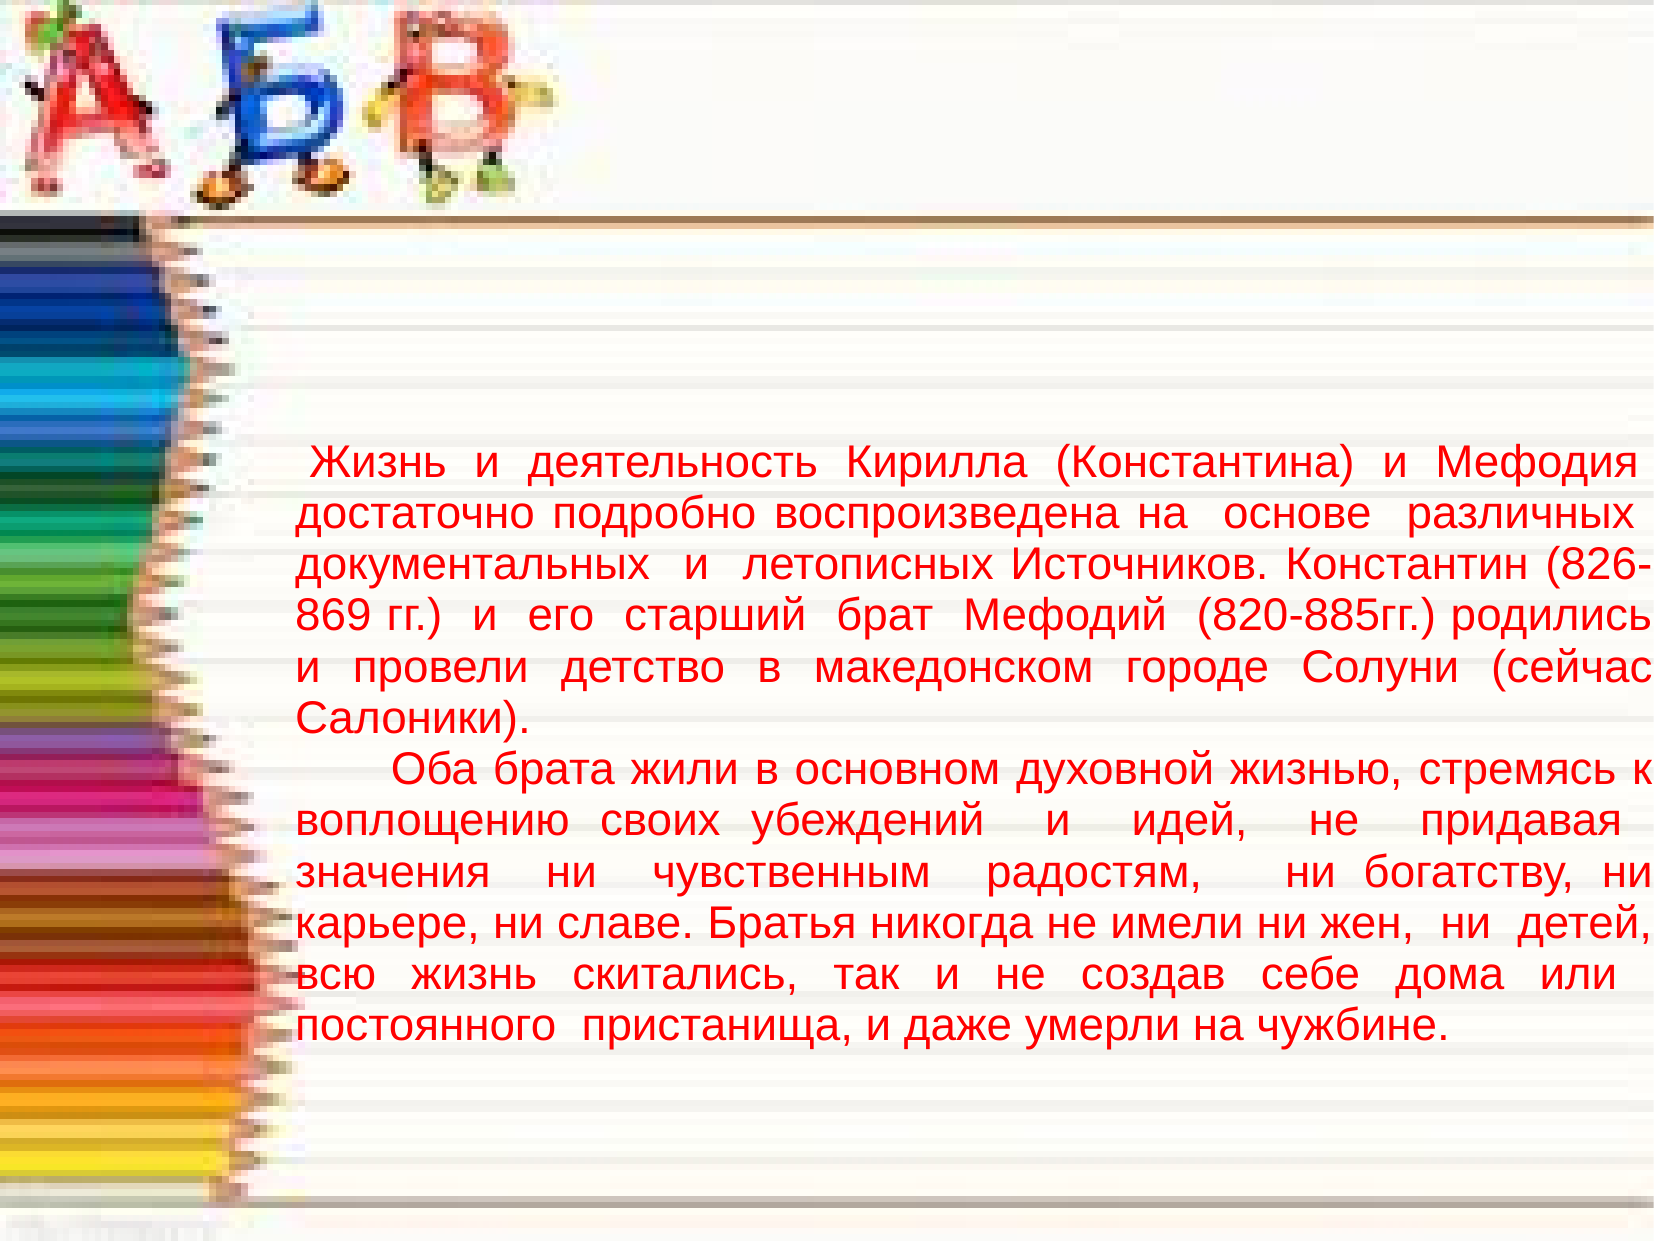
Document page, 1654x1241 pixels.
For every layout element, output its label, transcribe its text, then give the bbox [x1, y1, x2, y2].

picture [0, 0, 1654, 1241]
subtitle Жизнь и деятельность Кирилла (Константина) и Мефодия достаточно подробно воспроизведена на основе различных документальных и летописных Источников. Константин (826-869 гг.) и его старший брат Мефодий (820-885гг.) родились и провели детство в македонском городе Солуни (сейчас Салоники). Оба брата жили в основном духовной жизнью, стремясь к воплощению своих убеждений и идей, не придавая значения ни чувственным радостям, ни богатству, ни карьере, ни славе. Братья никогда не имели ни жен, ни детей, всю жизнь скитались, так и не создав себе дома или постоянного пристанища, и даже умерли на чужбине. [295, 265, 1654, 1221]
